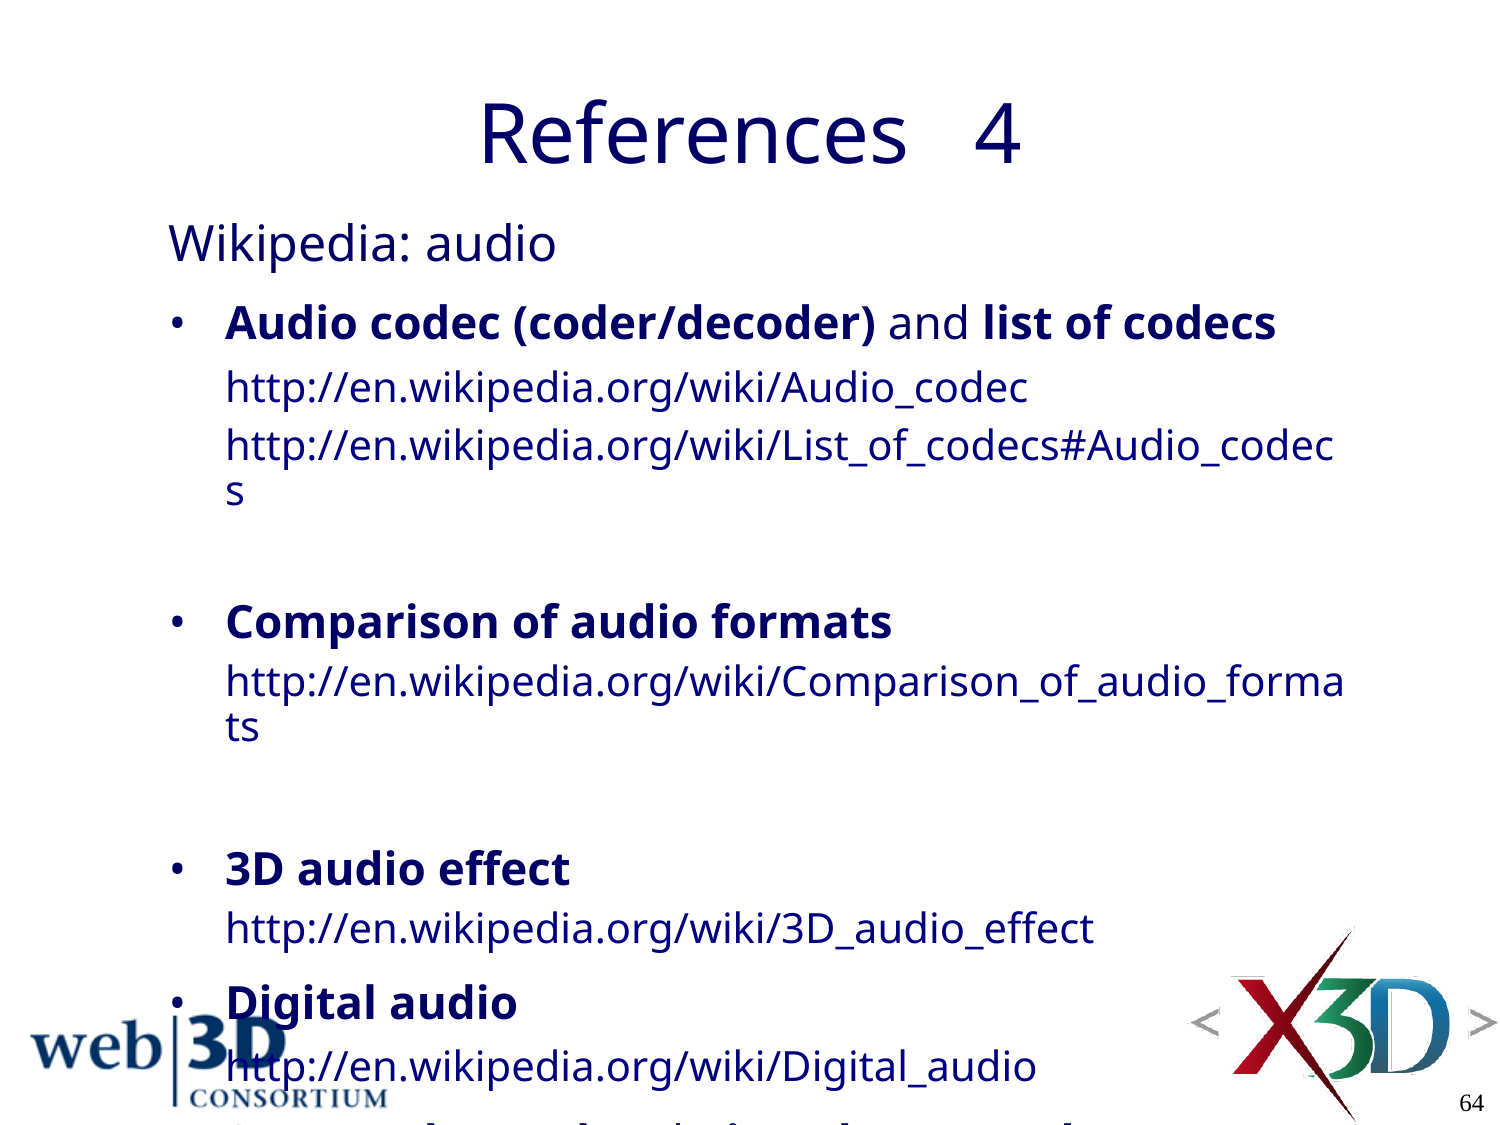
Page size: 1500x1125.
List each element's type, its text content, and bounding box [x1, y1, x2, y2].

picture [1187, 926, 1500, 1125]
picture [398, 1009, 406, 1014]
picture [236, 1009, 247, 1013]
picture [12, 998, 413, 1118]
list Wikipedia: audio Audio codec (coder/decoder) and list of codecs http://en.wikipedia.org/wiki/Audio_codec http://en.wikipedia.org/wiki/List_of_codecs#Audio_codecs Comparison of audio formats http://en.wikipedia.org/wiki/Comparison_of_audio_formats 3D audio effect http://en.wikipedia.org/wiki/3D_audio_effect Digital audio http://en.wikipedia.org/wiki/Digital_audio Surround sound and Virtual surround http://en.wikipedia.org/wiki/3D_sound http://en.wikipedia.org/wiki/Virtual_surround [112, 207, 1351, 1009]
title References 4 [112, 44, 1388, 218]
picture [281, 1009, 291, 1014]
picture [344, 1009, 352, 1014]
